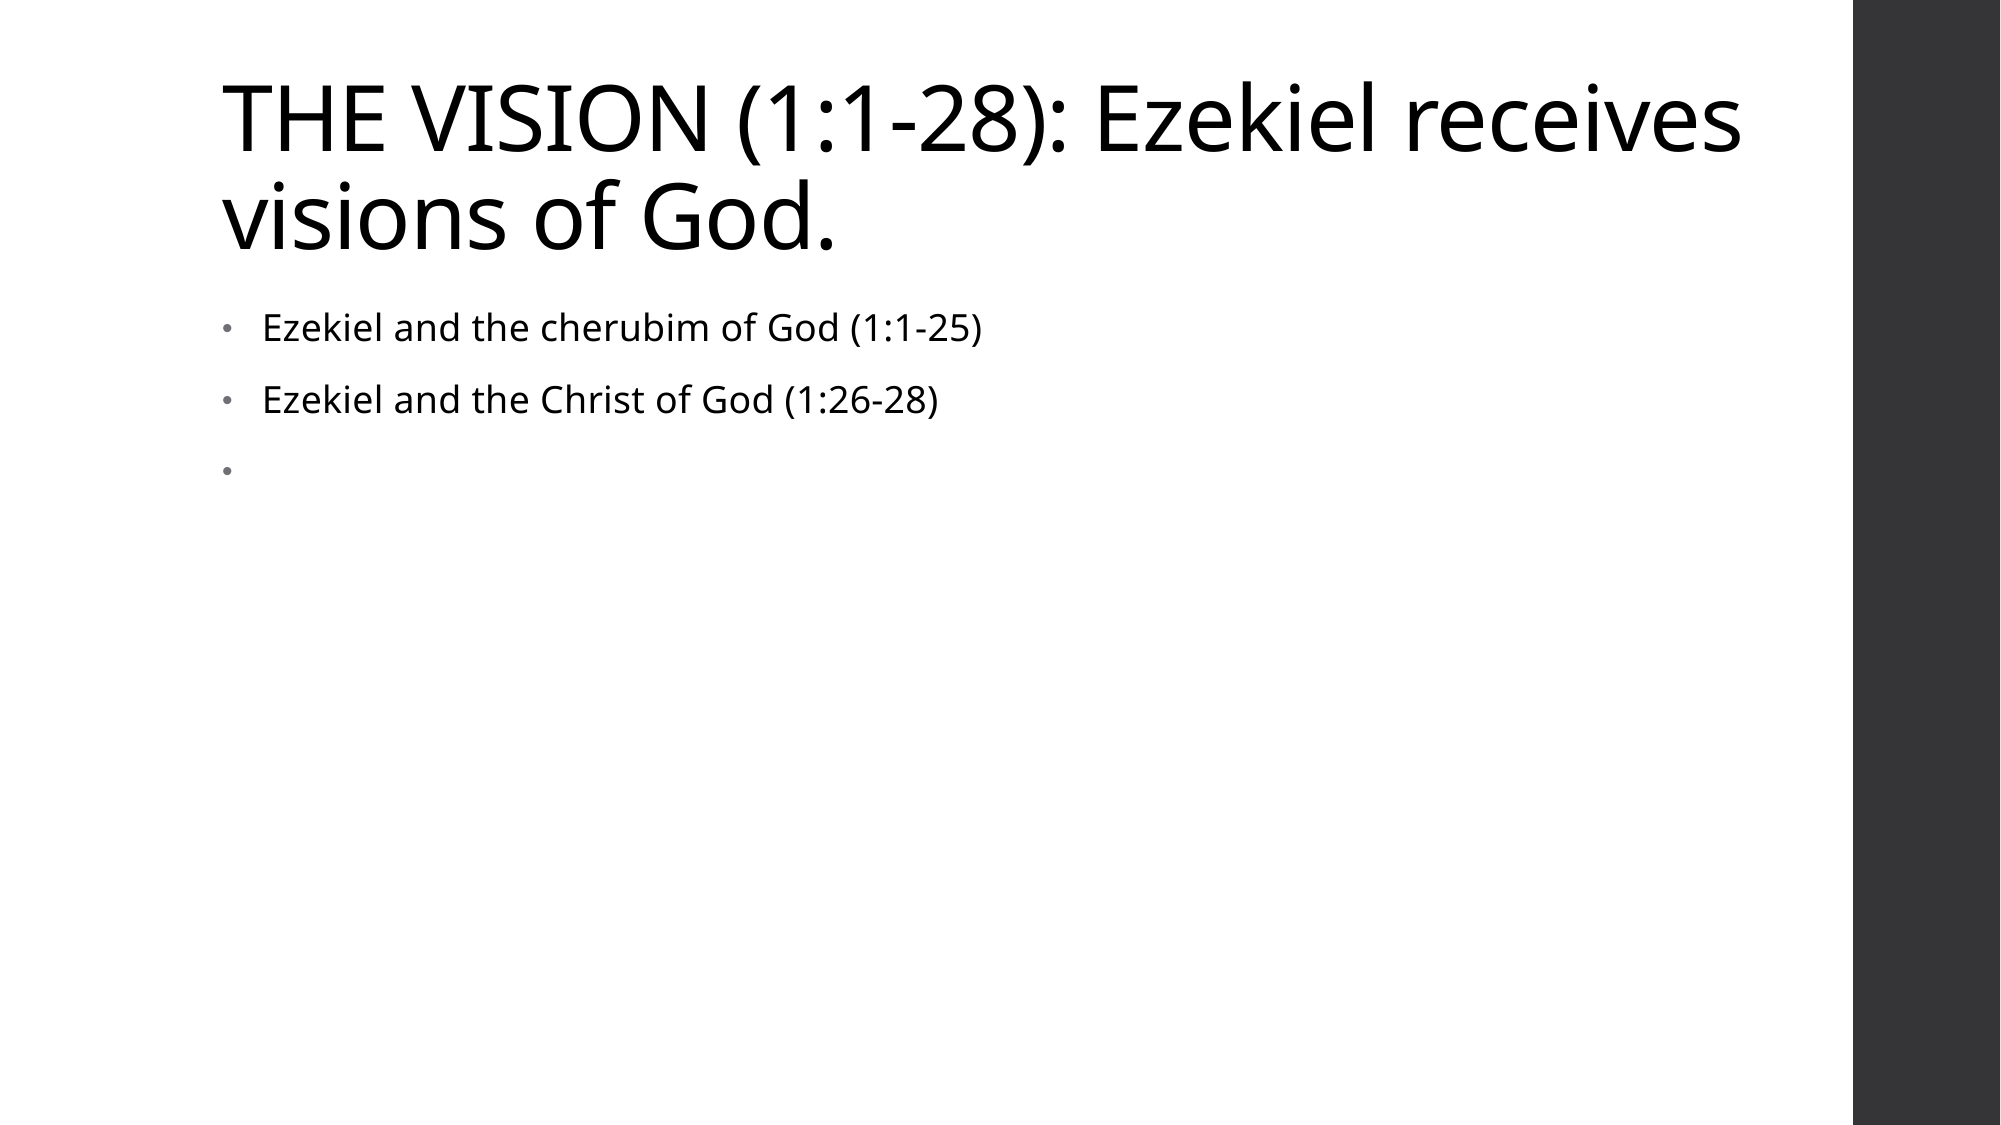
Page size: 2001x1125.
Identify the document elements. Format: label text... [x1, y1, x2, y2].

title THE VISION (1:1-28): Ezekiel receives visions of God. [206, 60, 1797, 278]
list Ezekiel and the cherubim of God (1:1-25) Ezekiel and the Christ of God (1:26-28) [206, 299, 1617, 1014]
